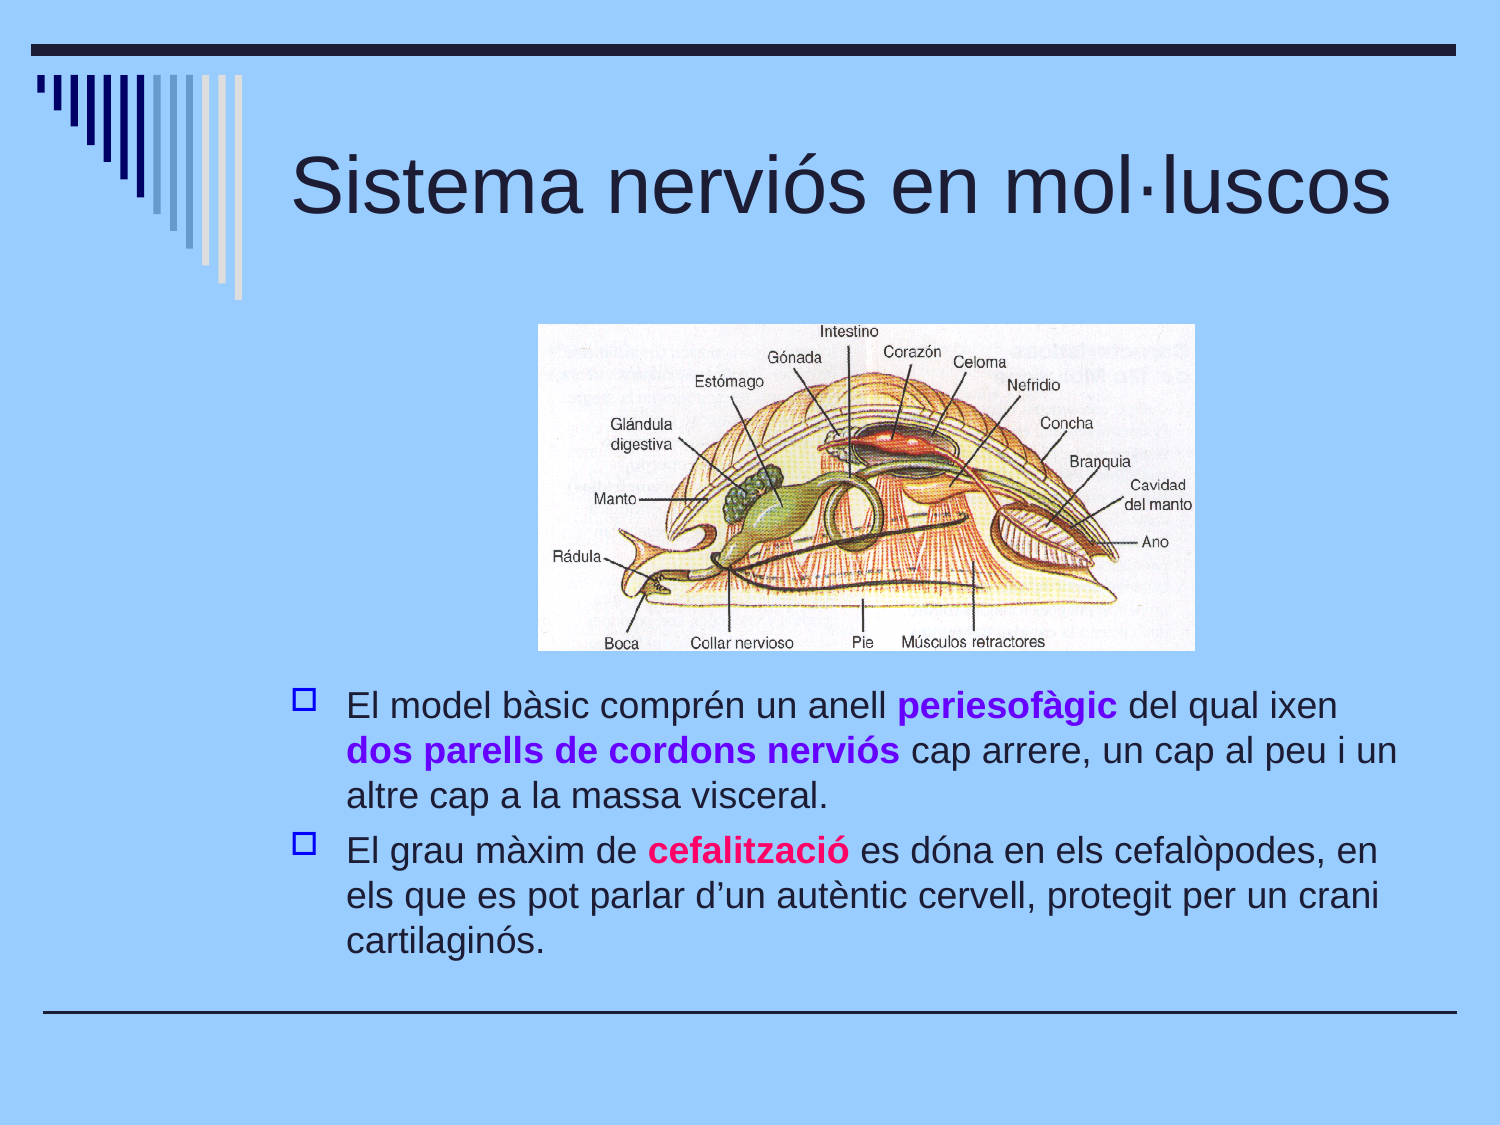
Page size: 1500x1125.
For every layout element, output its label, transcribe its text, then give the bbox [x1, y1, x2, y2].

text_box [538, 324, 1195, 652]
title Sistema nerviós en mol·luscos [274, 75, 1425, 288]
list El model bàsic comprén un anell periesofàgic del qual ixen dos parells de cordons nerviós cap arrere, un cap al peu i un altre cap a la massa visceral. El grau màxim de cefalització es dóna en els cefalòpodes, en els que es pot parlar d’un autèntic cervell, protegit per un crani cartilaginós. [274, 673, 1425, 1000]
